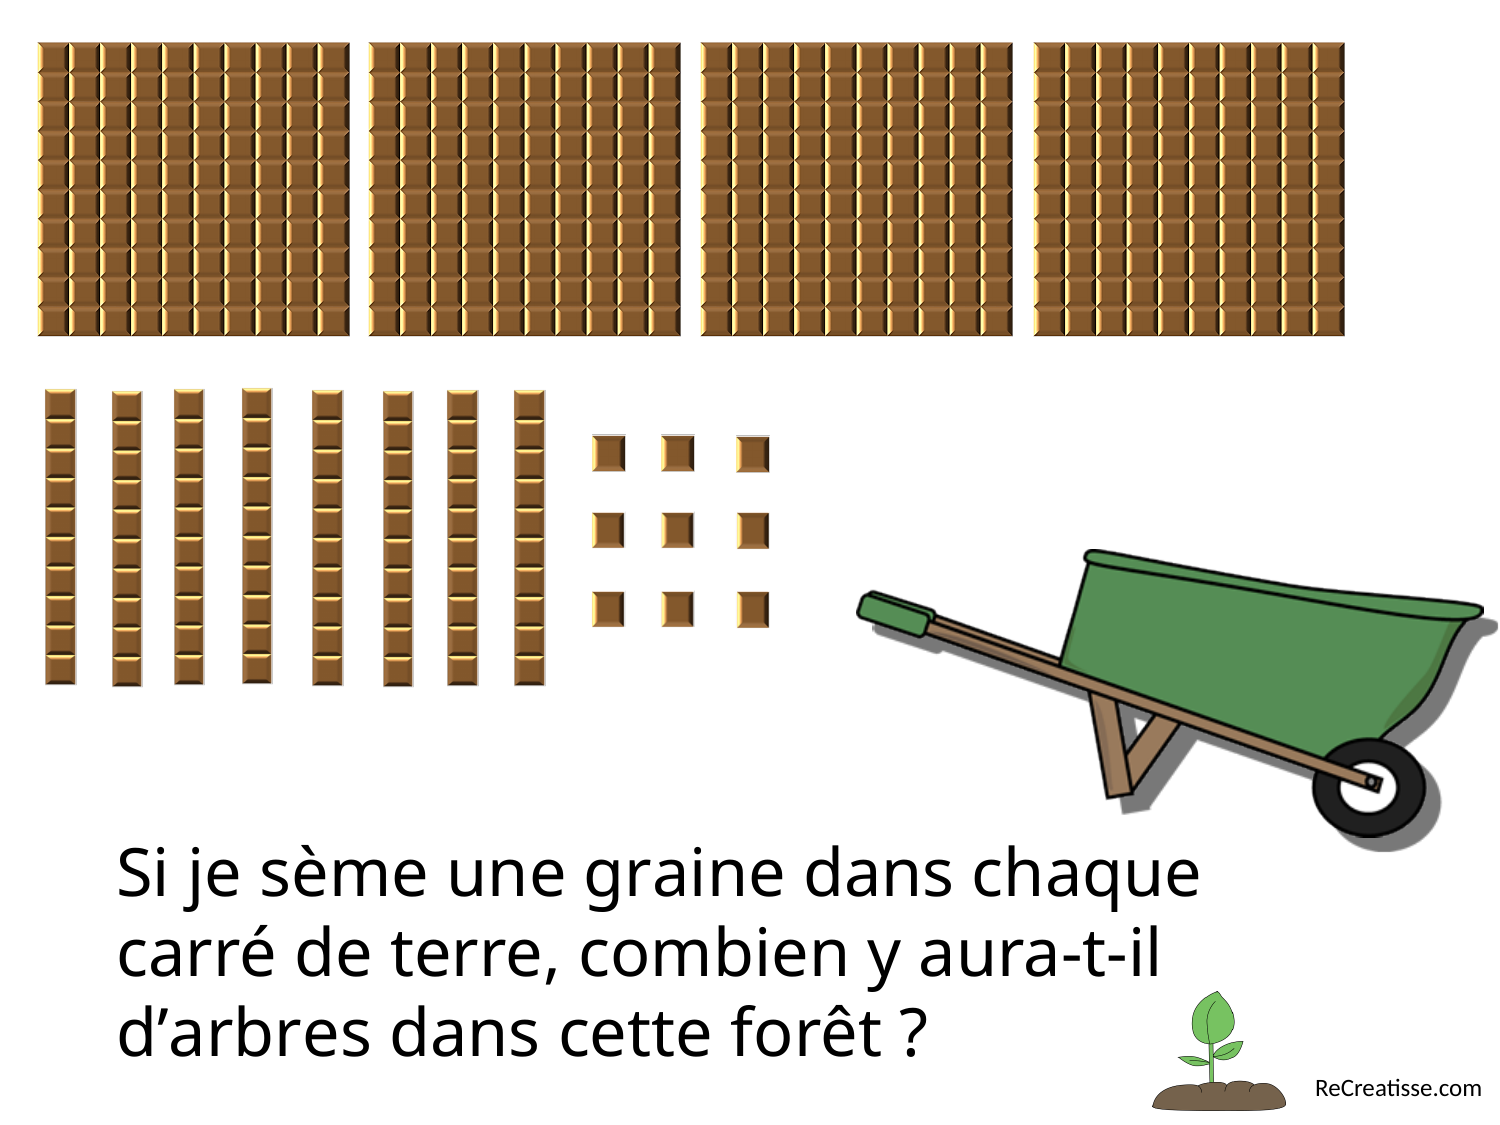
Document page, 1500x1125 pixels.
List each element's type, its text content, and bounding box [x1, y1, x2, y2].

picture [367, 41, 682, 337]
picture [735, 435, 771, 473]
picture [111, 390, 143, 688]
picture [241, 387, 273, 686]
picture [591, 590, 771, 629]
picture [1152, 991, 1286, 1111]
picture [44, 388, 77, 687]
picture [382, 390, 414, 688]
text_box ReCreatisse.com [1300, 1064, 1498, 1109]
picture [446, 389, 479, 687]
picture [660, 434, 696, 472]
picture [856, 549, 1484, 838]
picture [173, 388, 205, 687]
picture [311, 389, 344, 688]
picture [1032, 41, 1346, 337]
picture [591, 511, 771, 550]
picture [513, 389, 546, 687]
picture [591, 434, 627, 472]
picture [699, 41, 1014, 337]
picture [36, 41, 351, 337]
text_box Si je sème une graine dans chaque carré de terre, combien y aura-t-il d’arbres dans cette forêt ? [101, 823, 1219, 1078]
